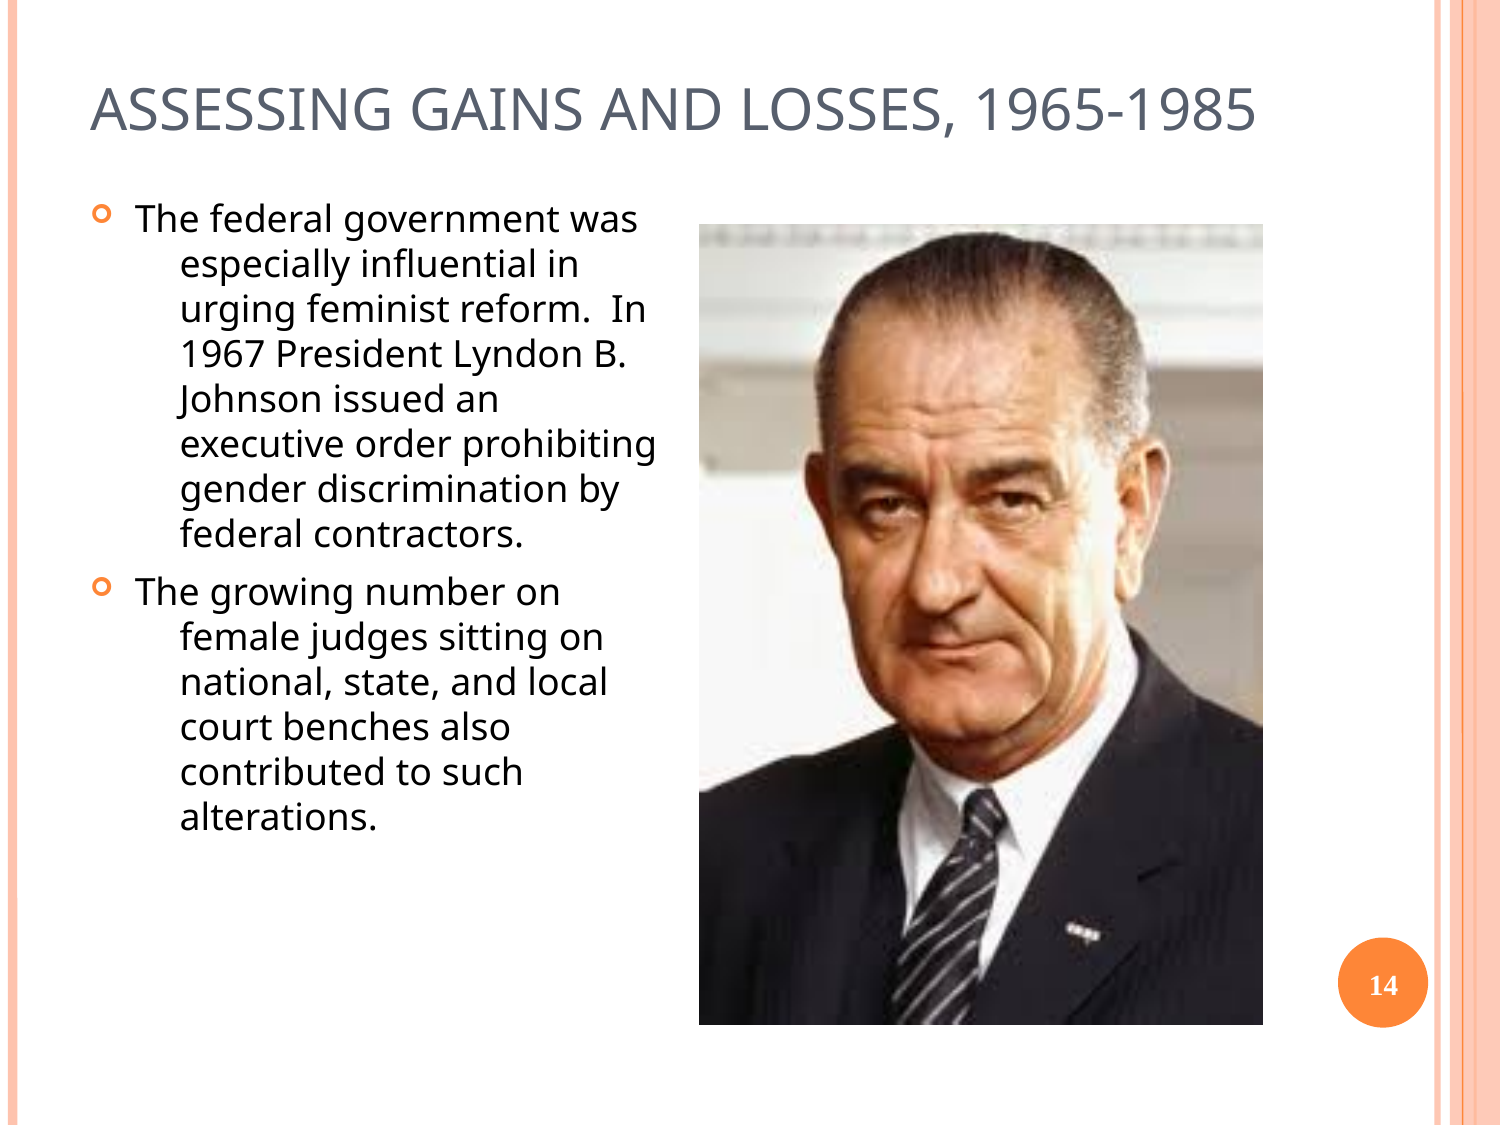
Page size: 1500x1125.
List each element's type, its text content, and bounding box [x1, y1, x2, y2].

list The federal government was especially influential in urging feminist reform. In 1967 President Lyndon B. Johnson issued an executive order prohibiting gender discrimination by federal contractors. The growing number on female judges sitting on national, state, and local court benches also contributed to such alterations. [75, 187, 676, 1013]
title Assessing Gains and Losses, 1965-1985 [75, 45, 1300, 150]
picture [699, 224, 1263, 1026]
text_box [1333, 940, 1434, 1027]
